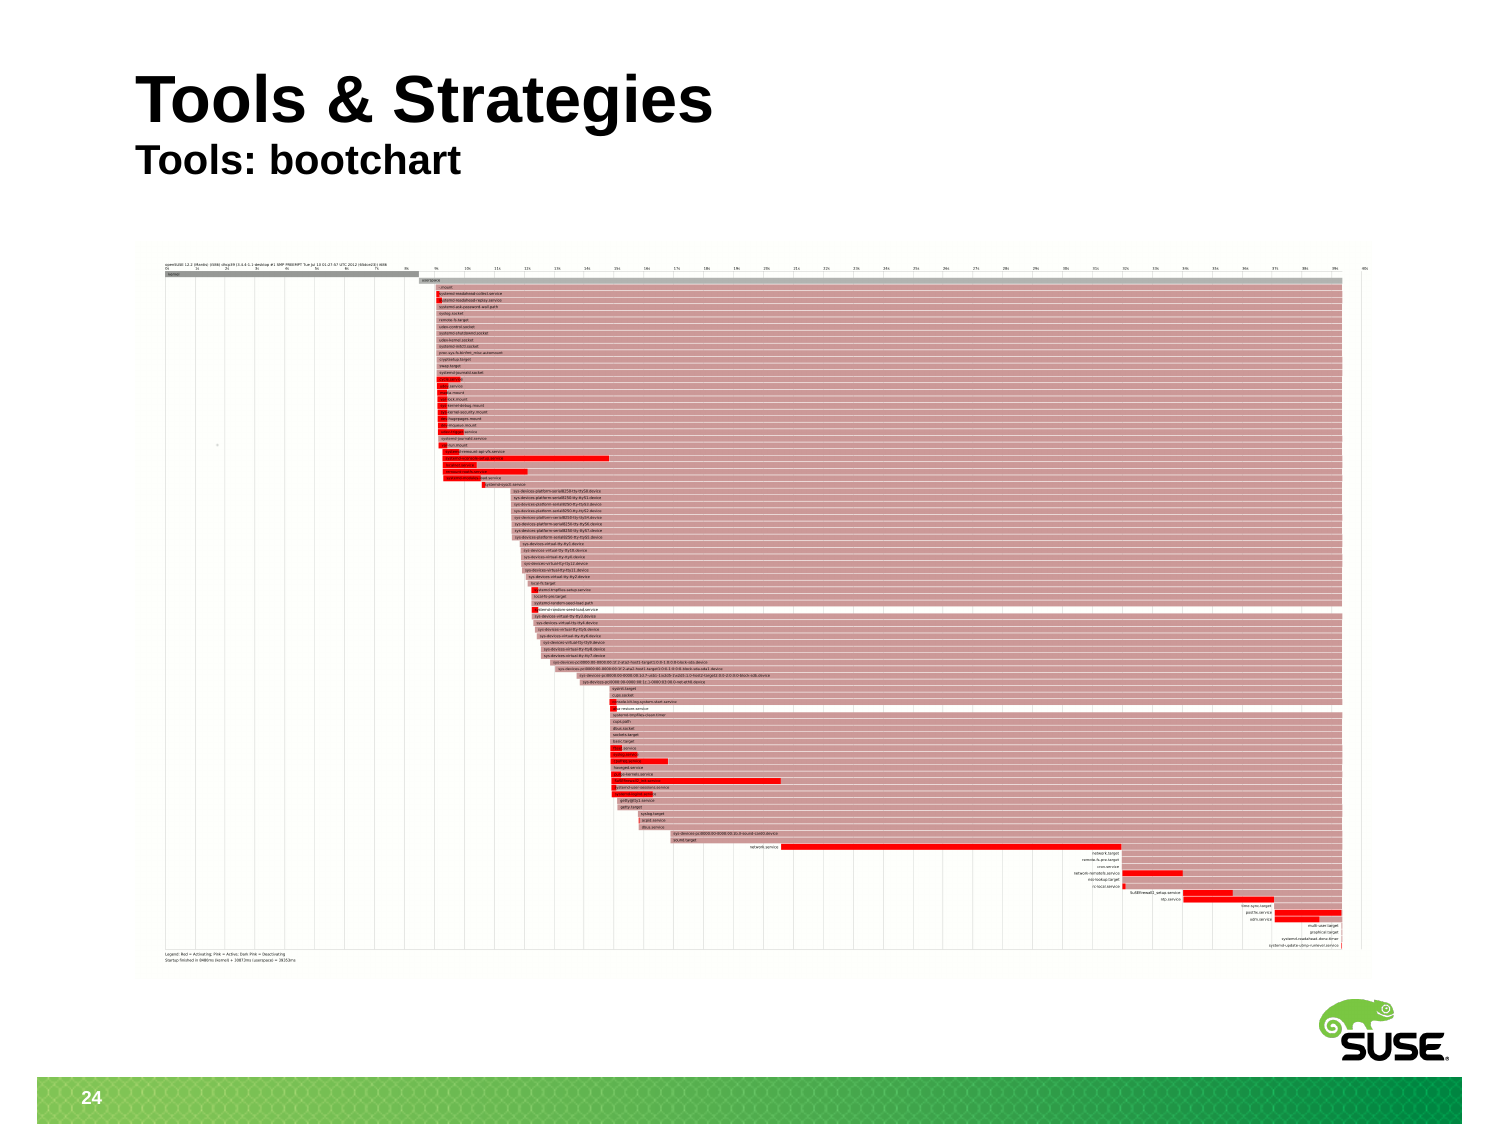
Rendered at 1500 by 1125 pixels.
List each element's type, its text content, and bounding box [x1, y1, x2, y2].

picture [1319, 999, 1449, 1061]
picture [135, 241, 1372, 979]
title Tools & Strategies Tools: bootchart [135, 41, 1372, 204]
picture [37, 1077, 1462, 1124]
